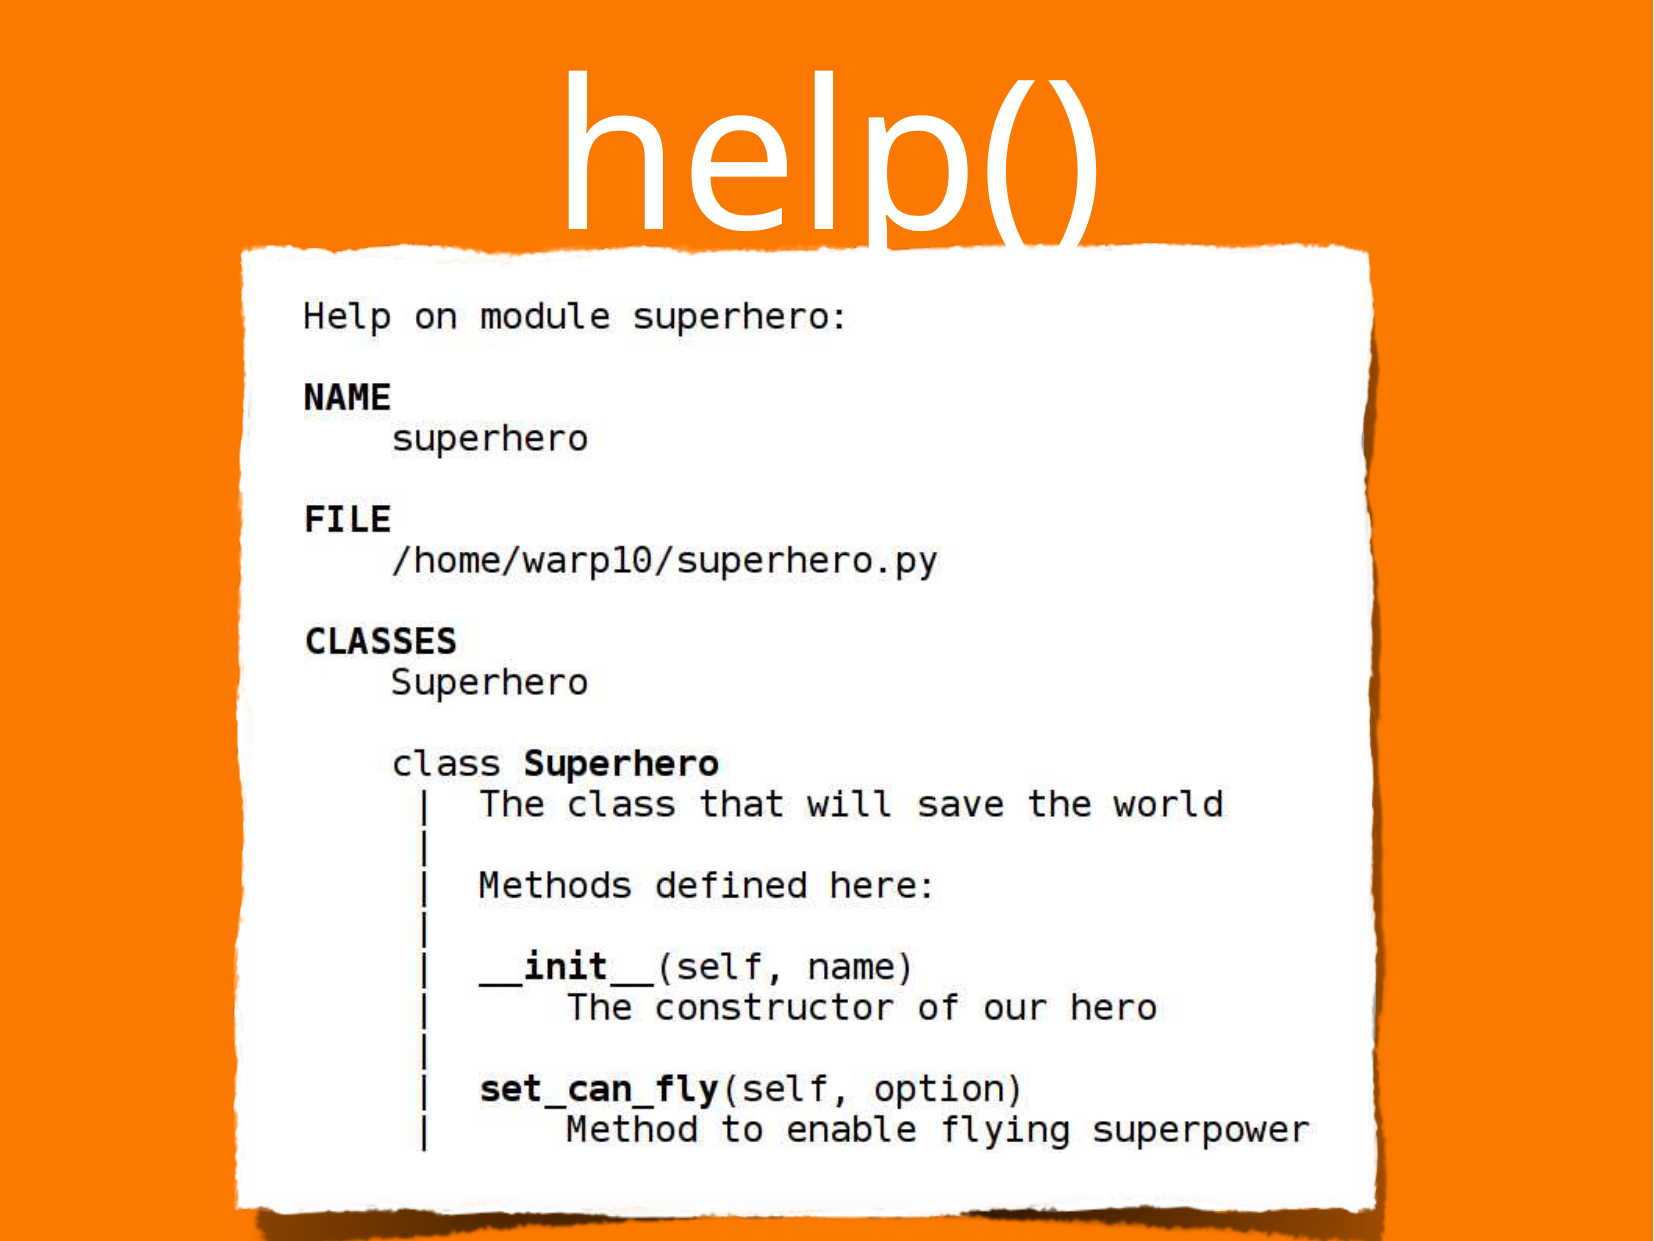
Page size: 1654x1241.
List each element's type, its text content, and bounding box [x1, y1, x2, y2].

text_box help() [1, 0, 1653, 265]
picture [228, 265, 1389, 1241]
